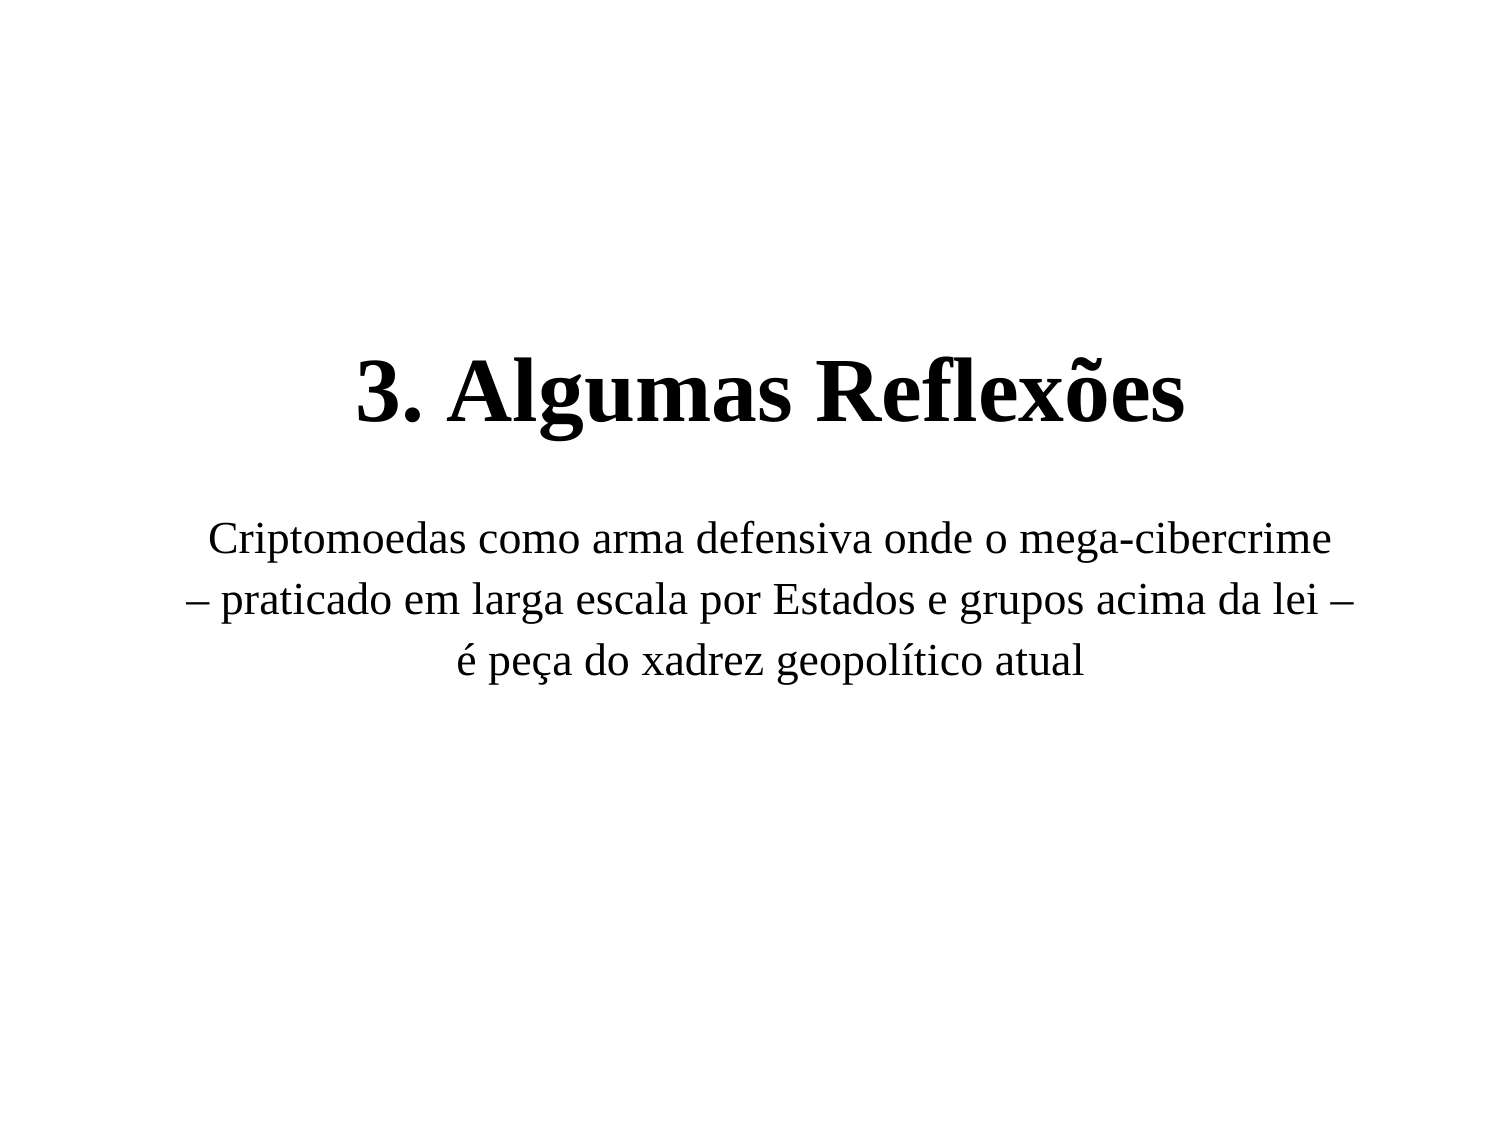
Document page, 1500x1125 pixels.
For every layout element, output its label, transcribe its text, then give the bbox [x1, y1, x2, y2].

title 3. Algumas Reflexões Criptomoedas como arma defensiva onde o mega-cibercrime – praticado em larga escala por Estados e grupos acima da lei – é peça do xadrez geopolítico atual [107, 311, 1436, 694]
